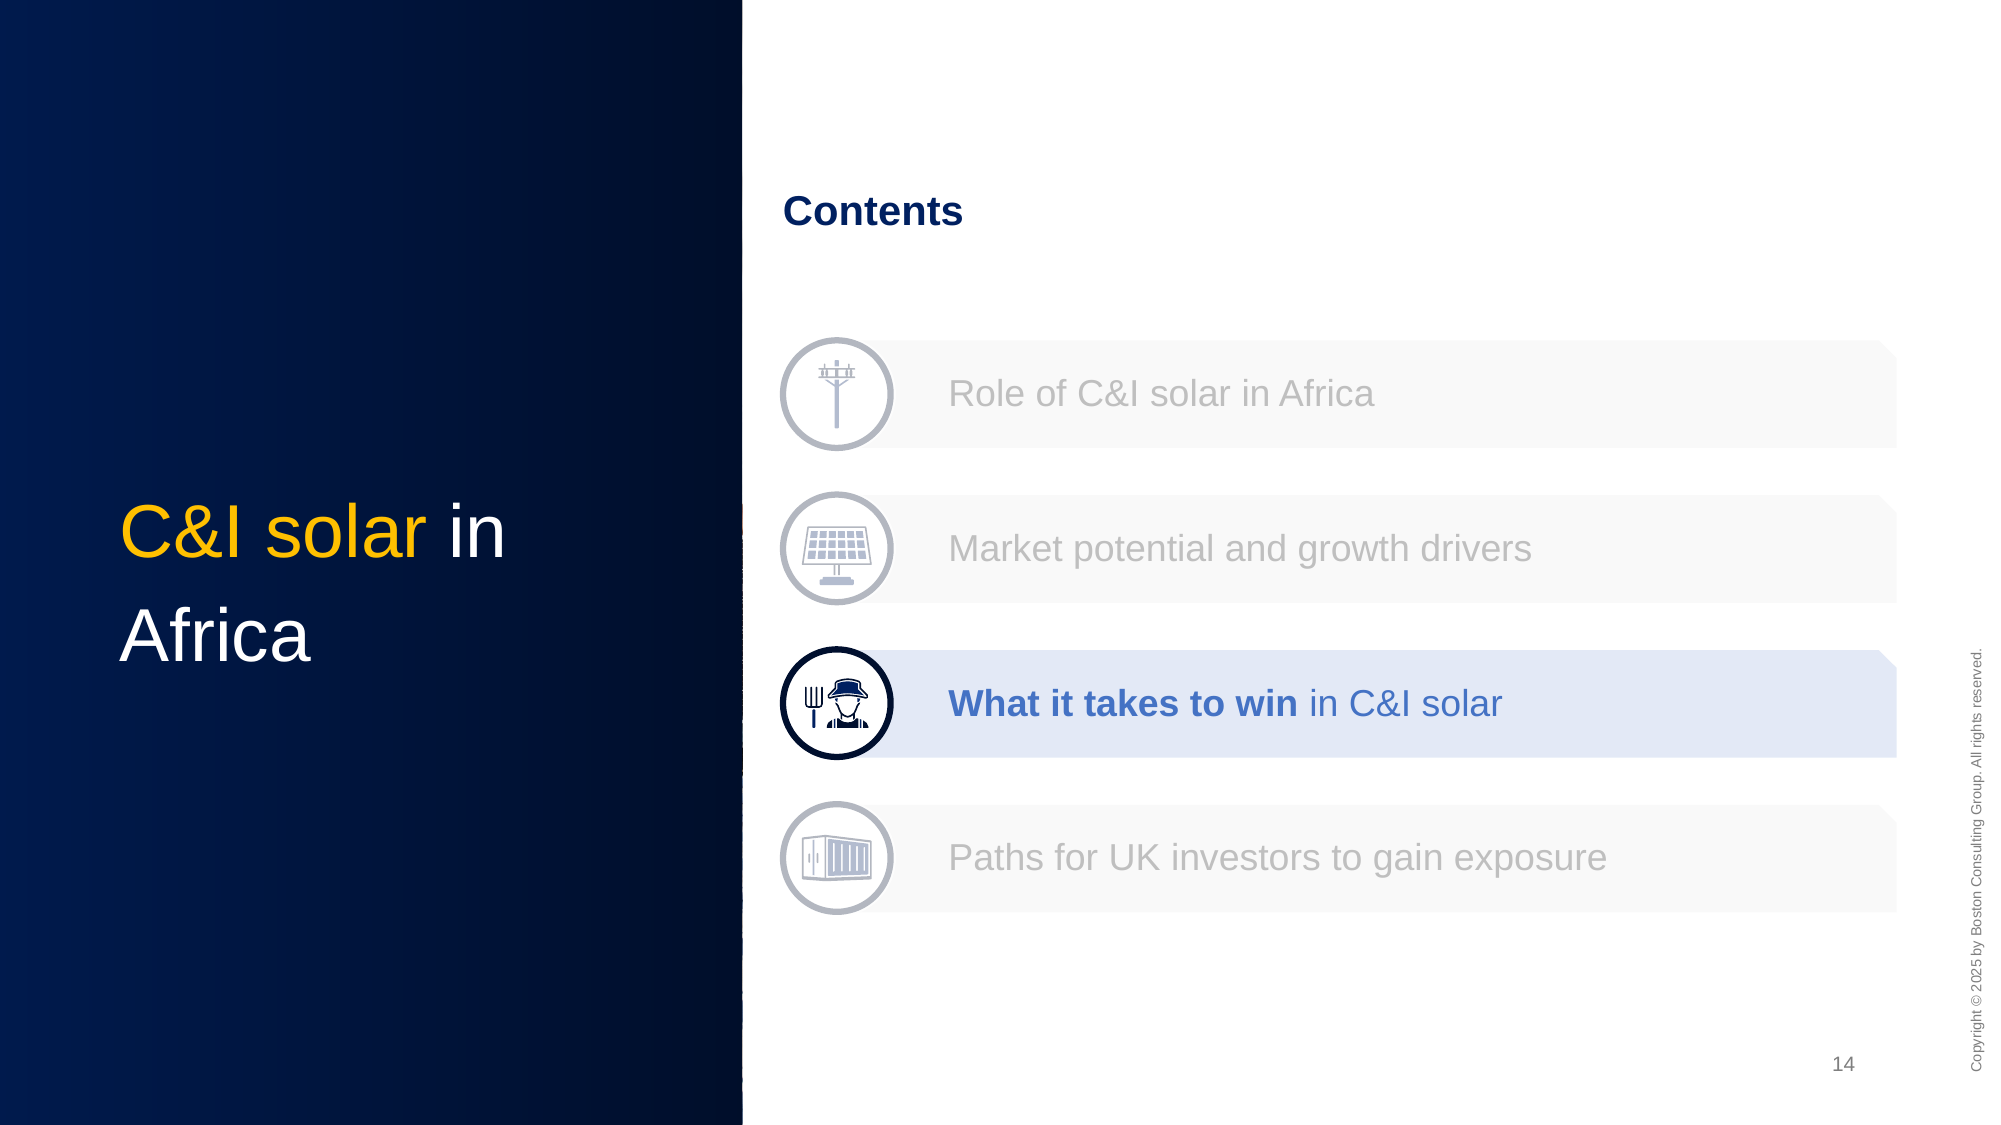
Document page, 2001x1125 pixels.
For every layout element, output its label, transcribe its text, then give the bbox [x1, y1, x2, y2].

text_box Role of C&I solar in Africa [948, 340, 1897, 448]
text_box [783, 649, 948, 758]
text_box [777, 798, 948, 918]
text_box [777, 489, 948, 608]
text_box What it takes to win in C&I solar [948, 650, 1897, 758]
text_box [777, 334, 948, 454]
text_box Contents [783, 176, 1897, 247]
text_box C&I solar in Africa [103, 461, 665, 678]
text_box Market potential and growth drivers [948, 495, 1897, 603]
text_box [0, 0, 742, 1125]
text_box Paths for UK investors to gain exposure [948, 804, 1897, 913]
